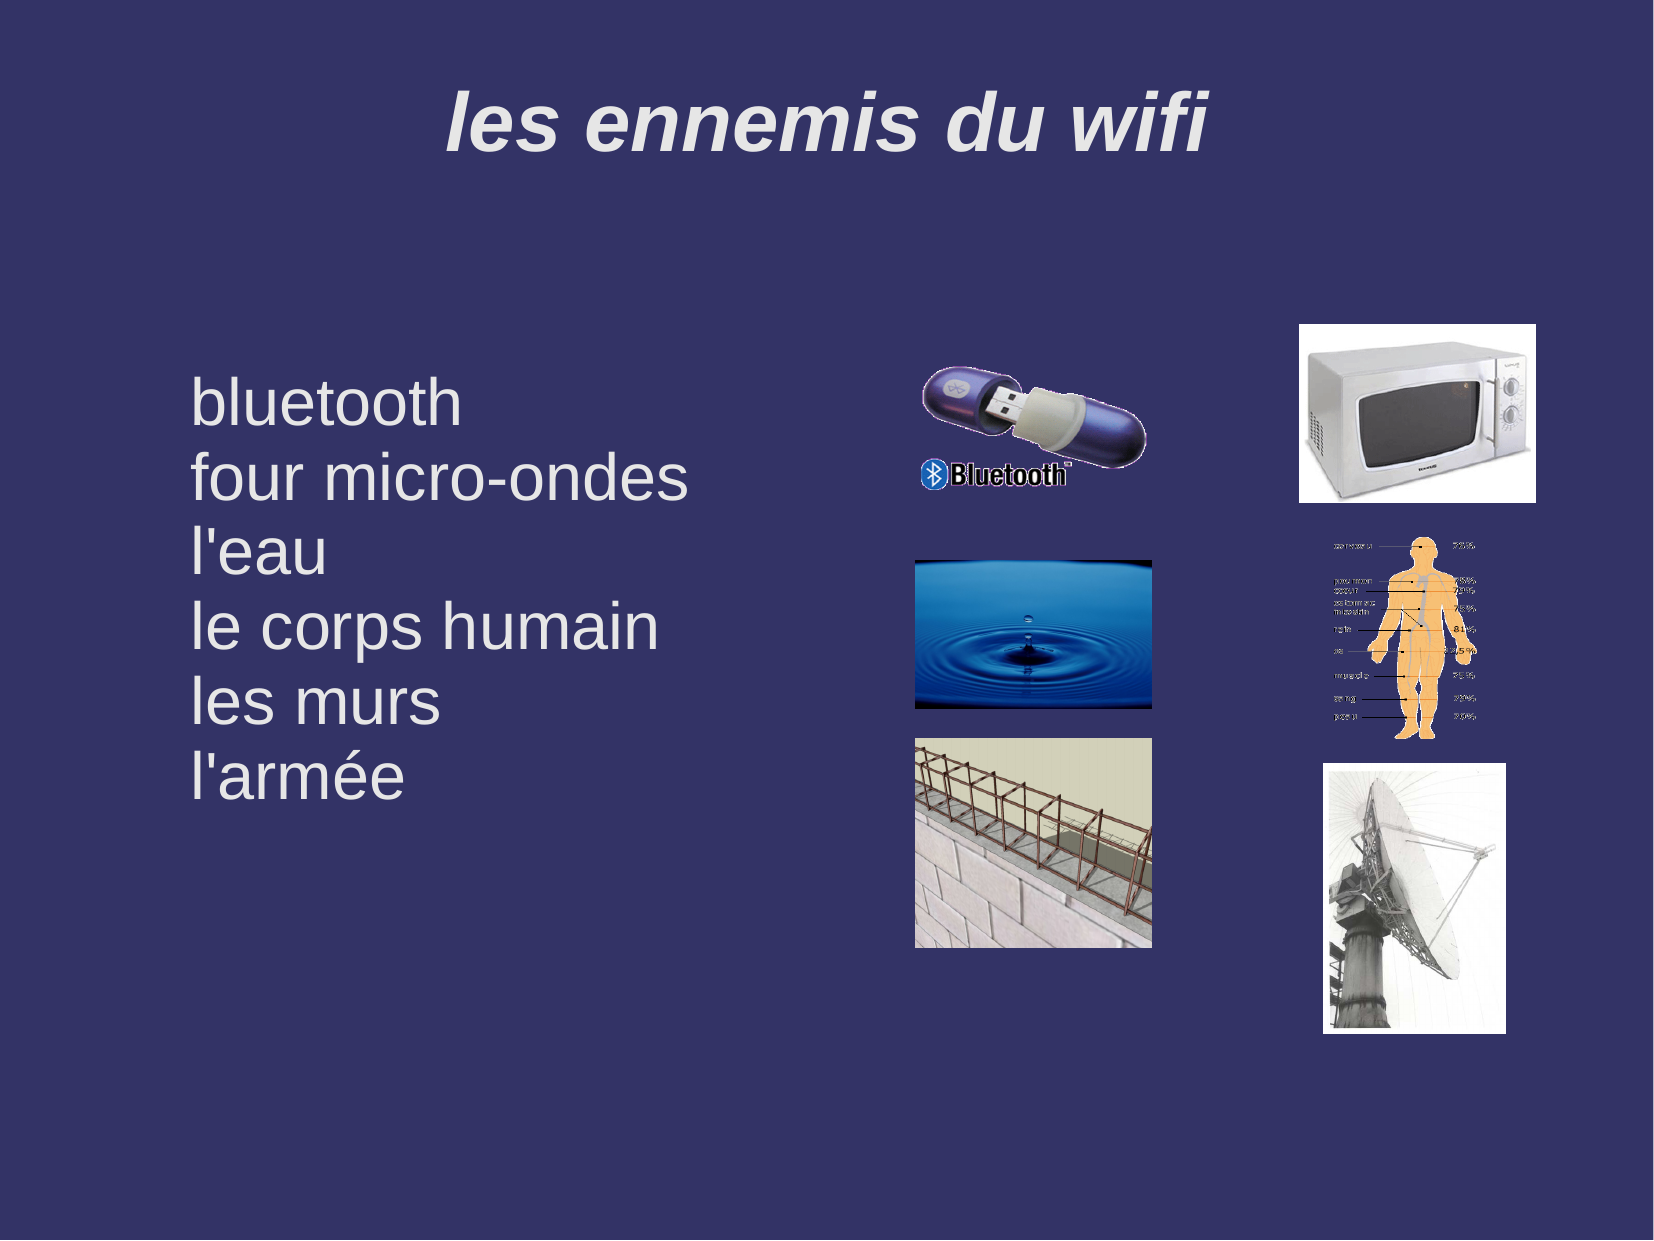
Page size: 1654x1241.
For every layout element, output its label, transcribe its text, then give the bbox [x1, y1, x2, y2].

picture [915, 324, 1152, 532]
title les ennemis du wifi [121, 19, 1534, 227]
picture [1323, 763, 1506, 1034]
picture [1299, 324, 1536, 503]
picture [1328, 537, 1477, 739]
list bluetooth four micro-ondes l'eau le corps humain les murs l'armée [178, 364, 858, 1147]
picture [915, 560, 1152, 709]
picture [915, 738, 1152, 948]
